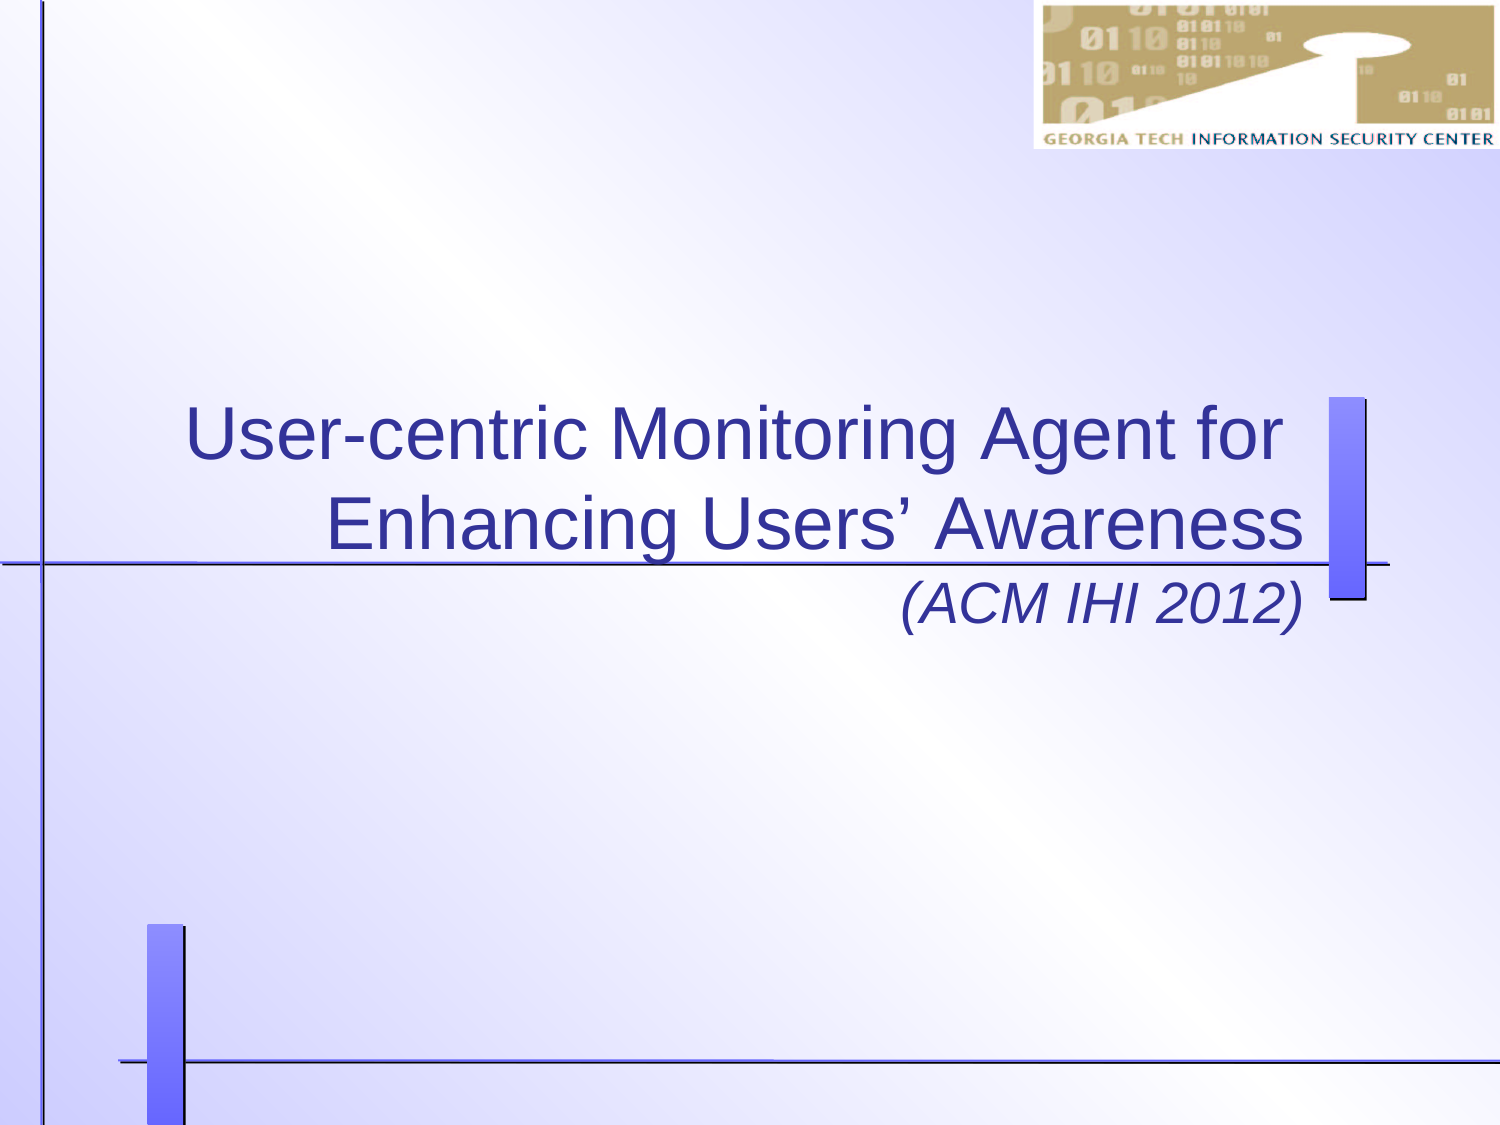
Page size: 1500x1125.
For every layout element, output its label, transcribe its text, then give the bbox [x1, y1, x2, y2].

text_box User-centric Monitoring Agent for Enhancing Users’ Awareness (ACM IHI 2012) [0, 382, 1321, 638]
picture [1033, 16, 1500, 112]
